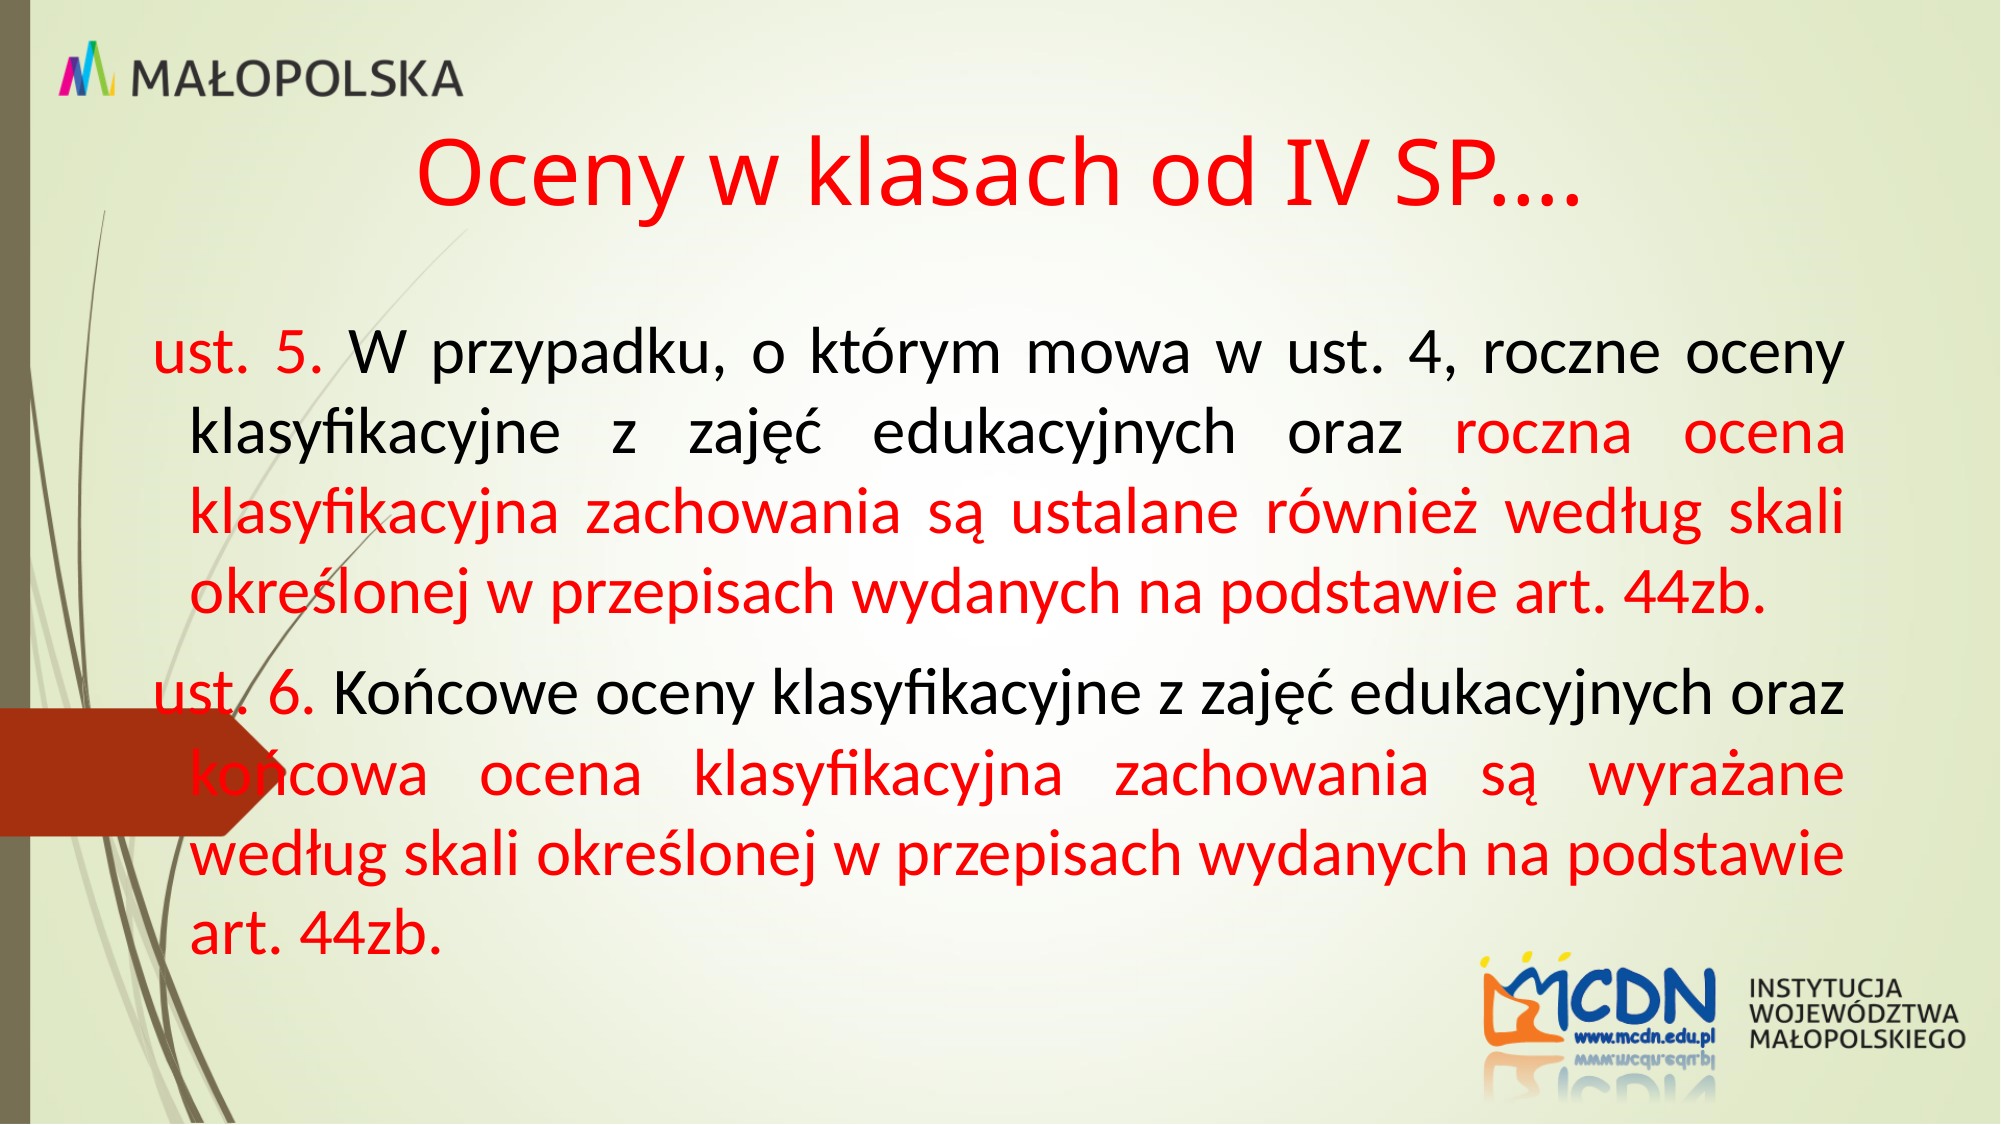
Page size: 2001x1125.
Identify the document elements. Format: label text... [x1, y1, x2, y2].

picture [0, 0, 2001, 1125]
list ust. 5. W przypadku, o którym mowa w ust. 4, roczne oceny klasyfikacyjne z zajęć edukacyjnych oraz roczna ocena klasyfikacyjna zachowania są ustalane również według skali określonej w przepisach wydanych na podstawie art. 44zb. ust. 6. Końcowe oceny klasyfikacyjne z zajęć edukacyjnych oraz końcowa ocena klasyfikacyjna zachowania są wyrażane według skali określonej w przepisach wydanych na podstawie art. 44zb. [137, 299, 1863, 1014]
title Oceny w klasach od IV SP…. [137, 59, 1863, 278]
